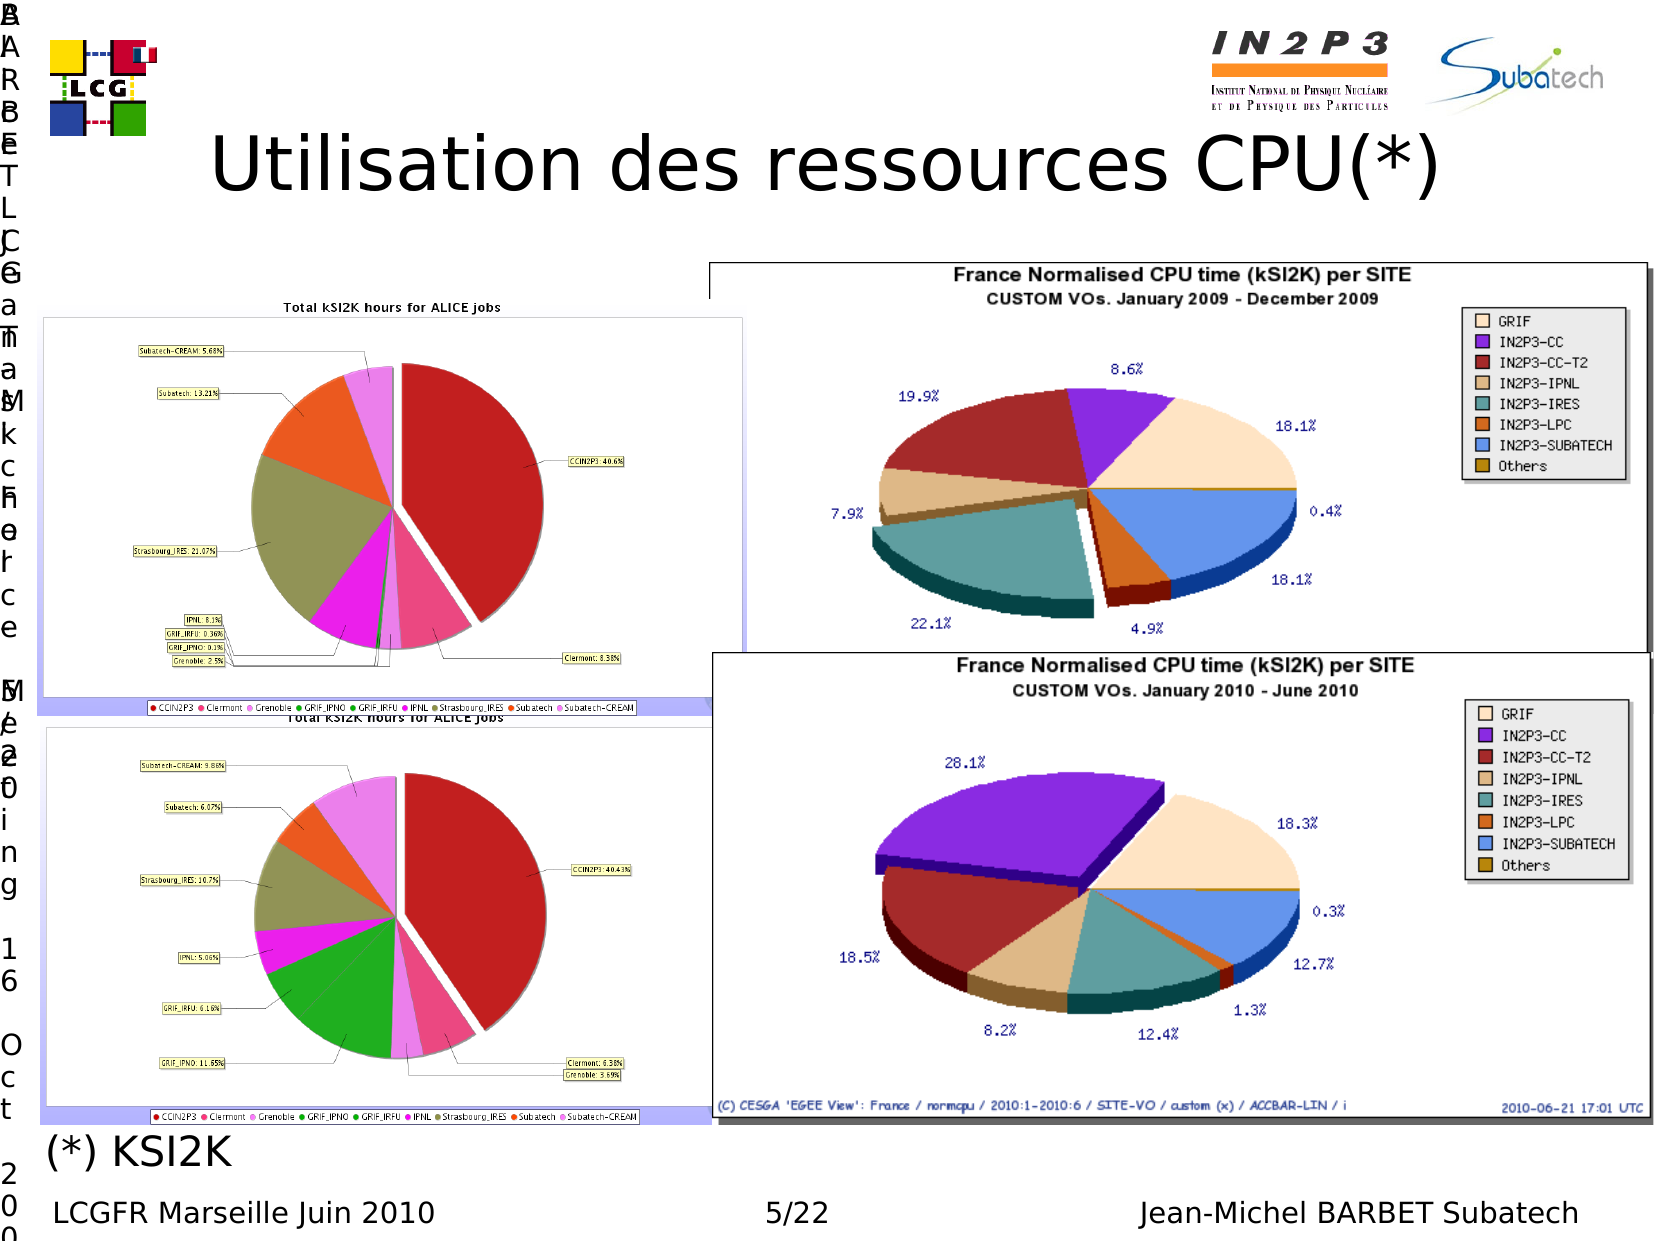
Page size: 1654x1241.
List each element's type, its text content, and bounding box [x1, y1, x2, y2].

picture [1425, 37, 1603, 116]
picture [1210, 21, 1388, 110]
text_box (*) KSI2K [30, 1125, 260, 1189]
title Utilisation des ressources CPU(*) [121, 110, 1532, 226]
picture [37, 262, 1654, 1126]
picture [50, 40, 159, 136]
